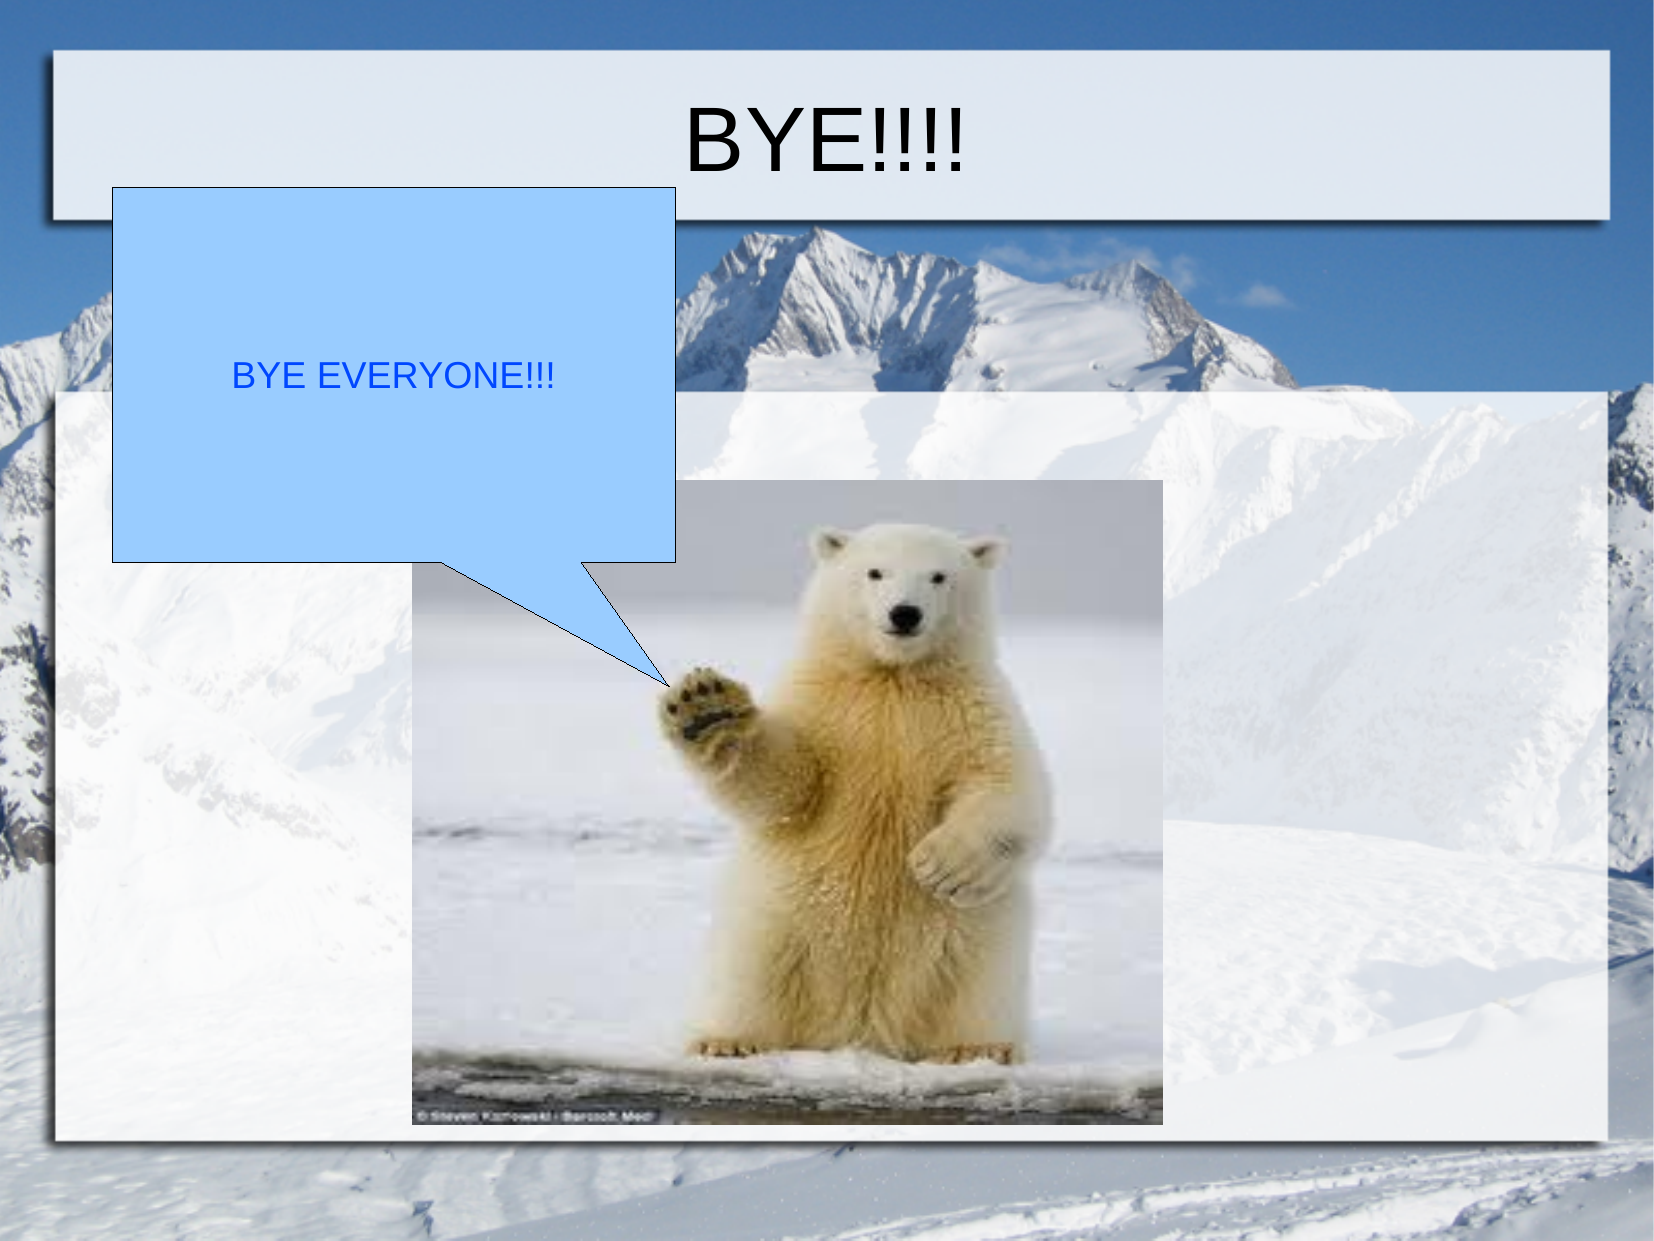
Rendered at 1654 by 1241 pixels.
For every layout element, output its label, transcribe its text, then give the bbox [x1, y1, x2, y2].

title BYE!!!! [59, 68, 1595, 212]
picture [0, 0, 1654, 1241]
text_box BYE EVERYONE!!! [112, 187, 676, 687]
